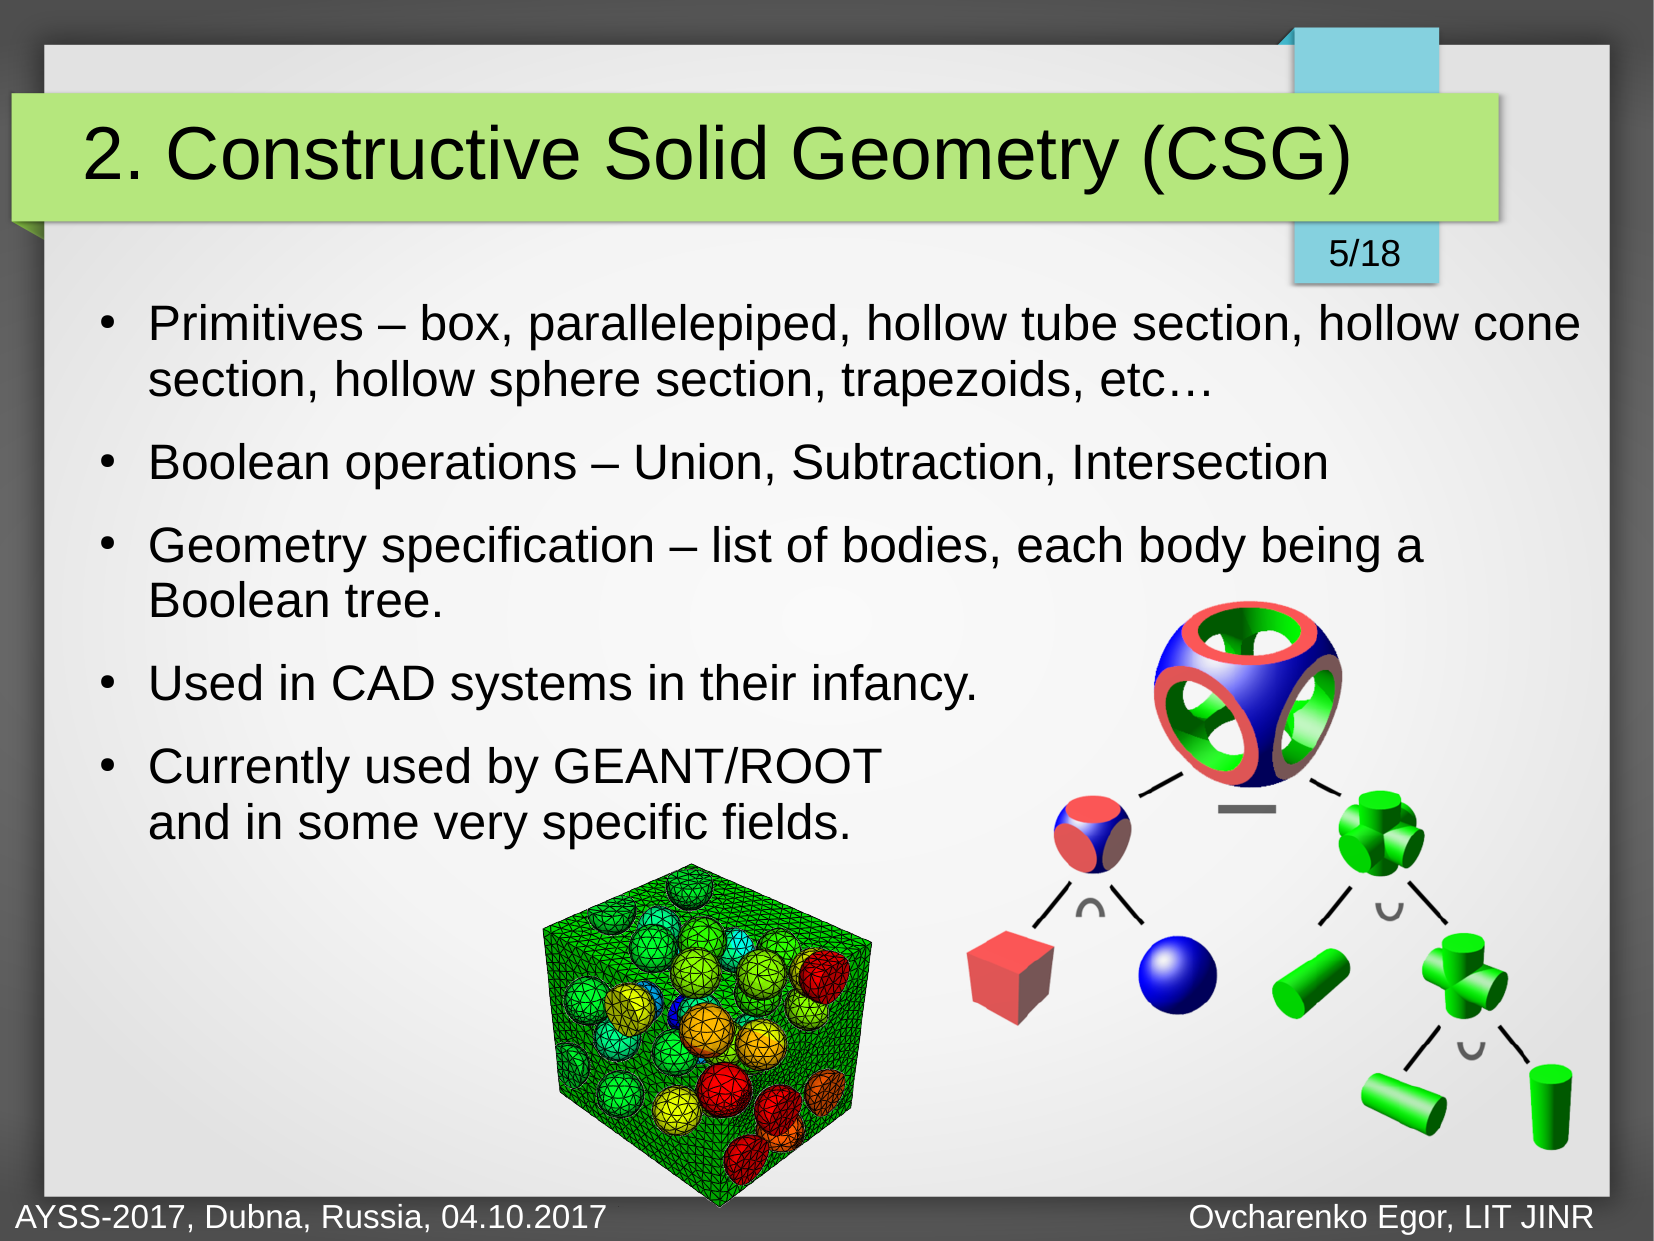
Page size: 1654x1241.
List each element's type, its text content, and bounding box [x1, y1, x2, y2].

text_box 5/18 [1290, 225, 1441, 282]
list Primitives – box, parallelepiped, hollow tube section, hollow cone section, hollow sphere section, trapezoids, etc… Boolean operations – Union, Subtraction, Intersection Geometry specification – list of bodies, each body being a Boolean tree. Used in CAD systems in their infancy. Currently used by GEANT/ROOT and in some very specific fields. [82, 295, 1606, 856]
title 2. Constructive Solid Geometry (CSG) [82, 69, 1456, 238]
text_box AYSS-2017, Dubna, Russia, 04.10.2017 Ovcharenko Egor, LIT JINR [0, 1190, 1612, 1241]
picture [0, 0, 1654, 1241]
